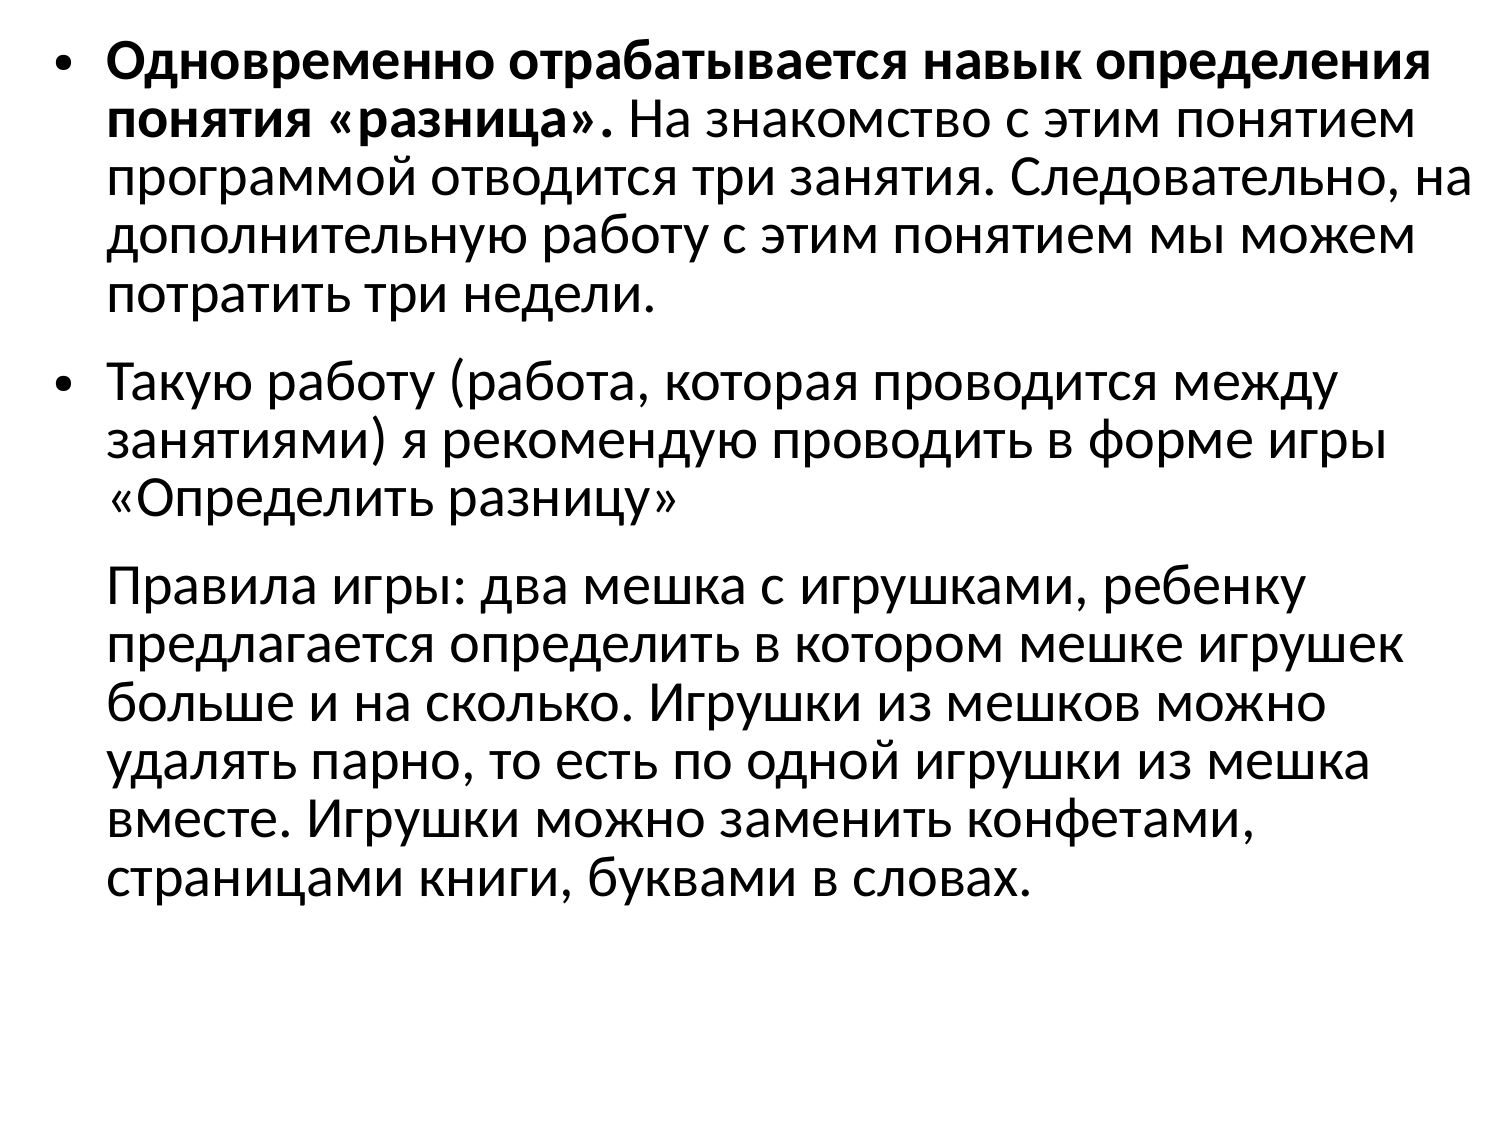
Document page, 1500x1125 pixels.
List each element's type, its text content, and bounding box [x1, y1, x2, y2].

list Одновременно отрабатывается навык определения понятия «разница». На знакомство с этим понятием программой отводится три занятия. Следовательно, на дополнительную работу с этим понятием мы можем потратить три недели. Такую работу (работа, которая проводится между занятиями) я рекомендую проводить в форме игры «Определить разницу» Правила игры: два мешка с игрушками, ребенку предлагается определить в котором мешке игрушек больше и на сколько. Игрушки из мешков можно удалять парно, то есть по одной игрушки из мешка вместе. Игрушки можно заменить конфетами, страницами книги, буквами в словах. [35, 35, 1477, 1093]
